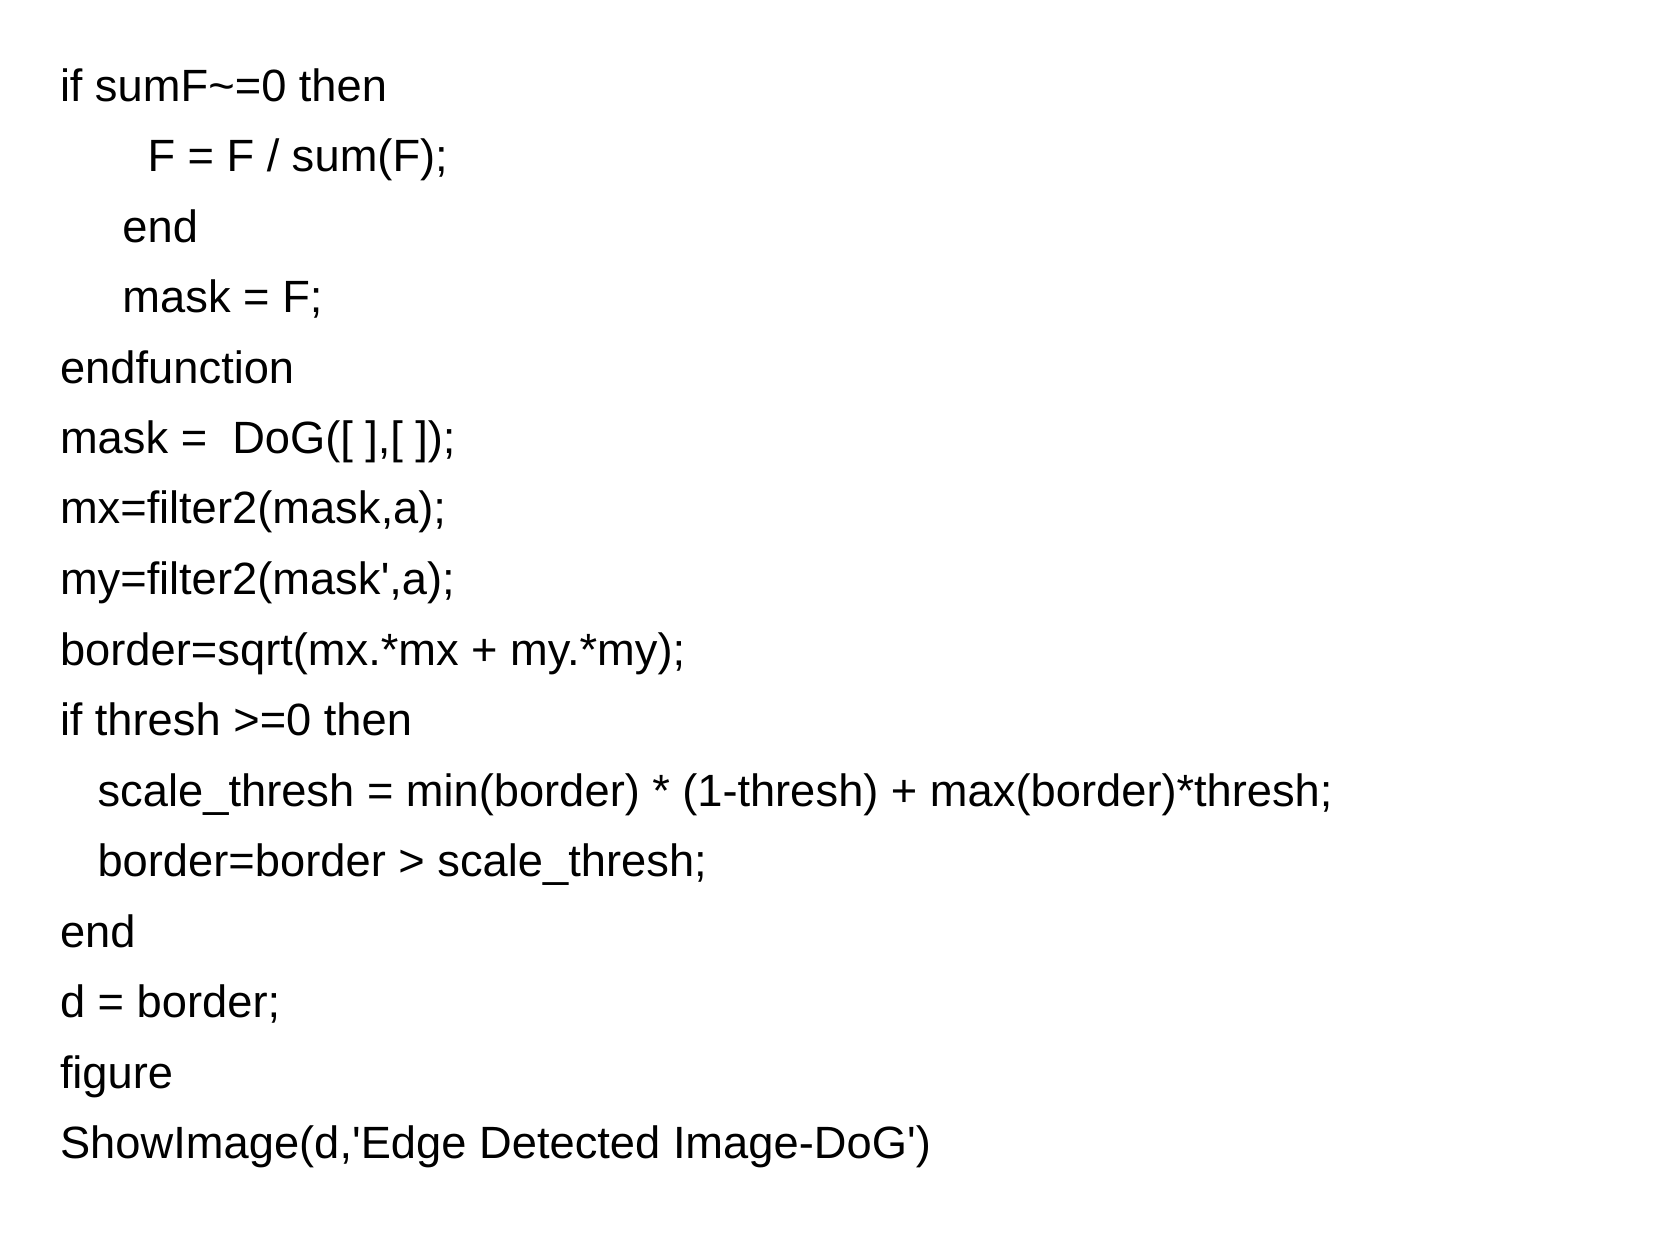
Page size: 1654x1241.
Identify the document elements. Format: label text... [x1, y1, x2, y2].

list if sumF~=0 then F = F / sum(F); end mask = F; endfunction mask = DoG([ ],[ ]); mx=filter2(mask,a); my=filter2(mask',a); border=sqrt(mx.*mx + my.*my); if thresh >=0 then scale_thresh = min(border) * (1-thresh) + max(border)*thresh; border=border > scale_thresh; end d = border; figure ShowImage(d,'Edge Detected Image-DoG') [60, 60, 1606, 1171]
